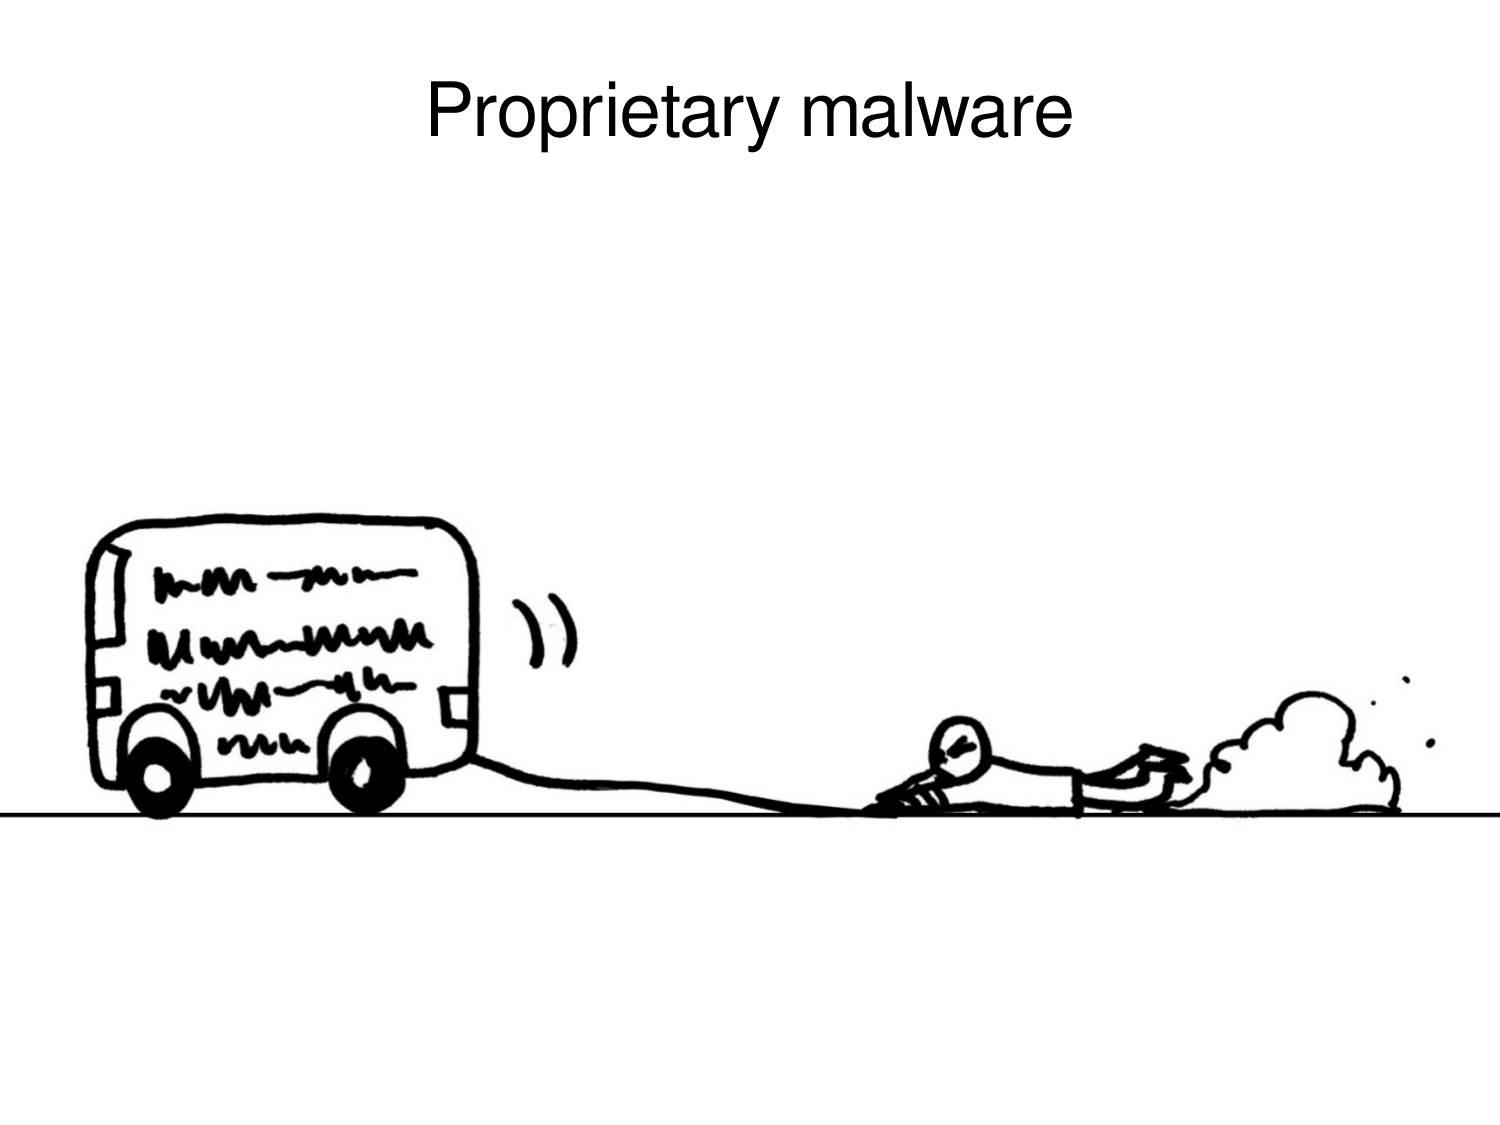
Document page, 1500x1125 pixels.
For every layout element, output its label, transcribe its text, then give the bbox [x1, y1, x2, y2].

picture [0, 414, 1500, 935]
text_box Proprietary malware [56, 60, 1444, 249]
